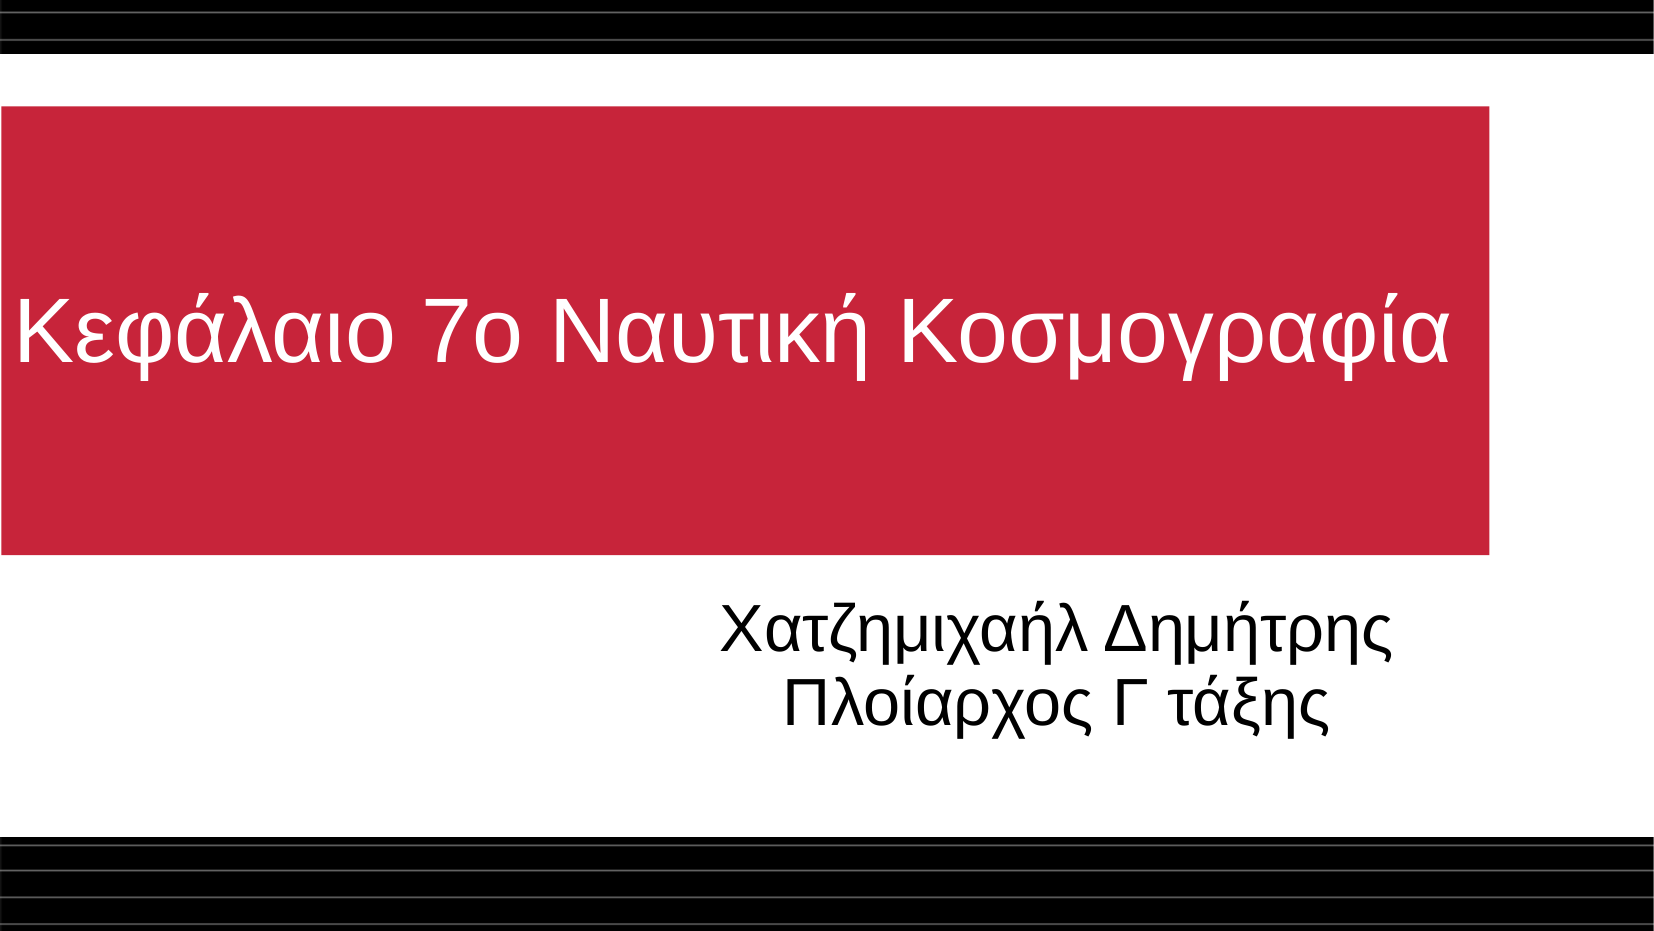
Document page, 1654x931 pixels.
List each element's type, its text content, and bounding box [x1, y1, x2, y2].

picture [0, 0, 1654, 54]
picture [0, 837, 1654, 931]
title Κεφάλαιο 7ο Ναυτική Κοσμογραφία [1, 106, 1490, 556]
subtitle Χατζημιχαήλ Δημήτρης Πλοίαρχος Γ τάξης [625, 590, 1489, 804]
